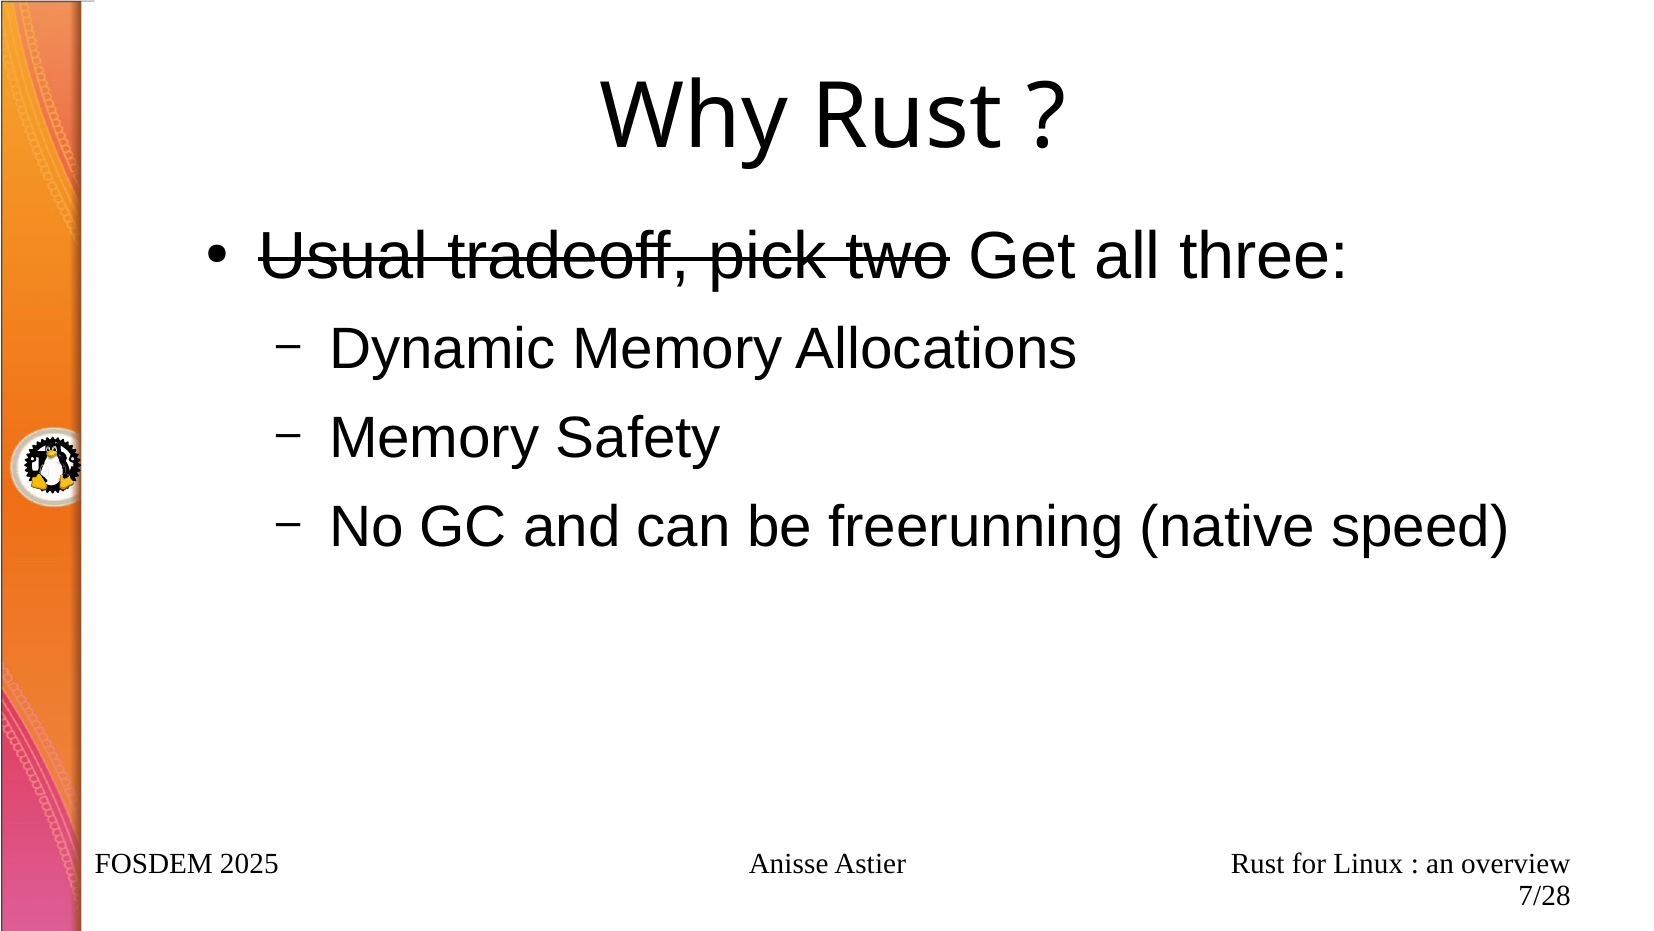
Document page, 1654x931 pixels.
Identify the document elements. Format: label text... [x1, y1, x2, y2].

list Usual tradeoff, pick two Get all three: Dynamic Memory Allocations Memory Safety No GC and can be freerunning (native speed) [187, 217, 1571, 758]
picture [2, 2, 95, 931]
title Why Rust ? [94, 37, 1571, 188]
